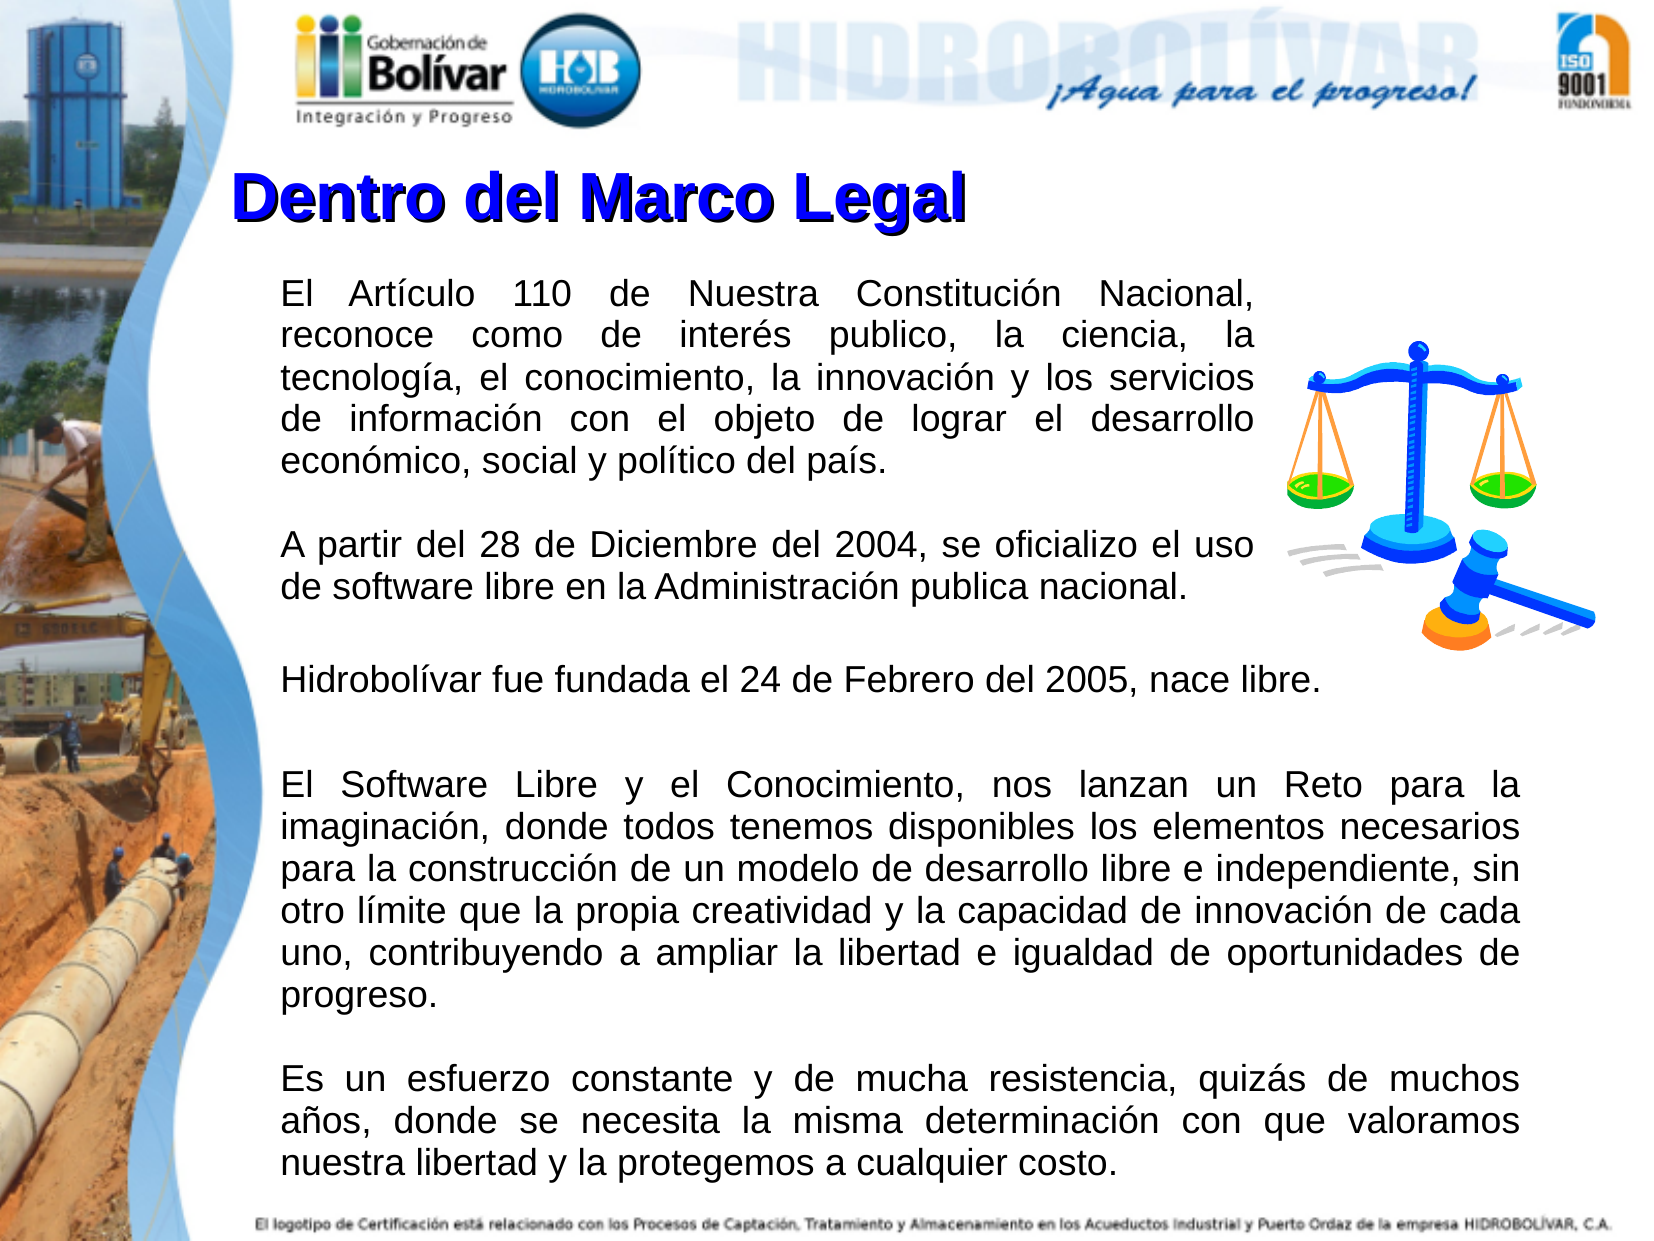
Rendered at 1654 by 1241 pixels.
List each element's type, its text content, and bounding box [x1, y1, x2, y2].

text_box El Artículo 110 de Nuestra Constitución Nacional, reconoce como de interés publico, la ciencia, la tecnología, el conocimiento, la innovación y los servicios de información con el objeto de lograr el desarrollo económico, social y político del país. A partir del 28 de Diciembre del 2004, se oficializo el uso de software libre en la Administración publica nacional. [265, 264, 1270, 621]
text_box El Software Libre y el Conocimiento, nos lanzan un Reto para la imaginación, donde todos tenemos disponibles los elementos necesarios para la construcción de un modelo de desarrollo libre e independiente, sin otro límite que la propia creatividad y la capacidad de innovación de cada uno, contribuyendo a ampliar la libertad e igualdad de oportunidades de progreso. Es un esfuerzo constante y de mucha resistencia, quizás de muchos años, donde se necesita la misma determinación con que valoramos nuestra libertad y la protegemos a cualquier costo. [265, 755, 1536, 1191]
text_box Hidrobolívar fue fundada el 24 de Febrero del 2005, nace libre. [265, 650, 1338, 708]
picture [0, 0, 1654, 1241]
title Dentro del Marco Legal [230, 127, 1595, 266]
